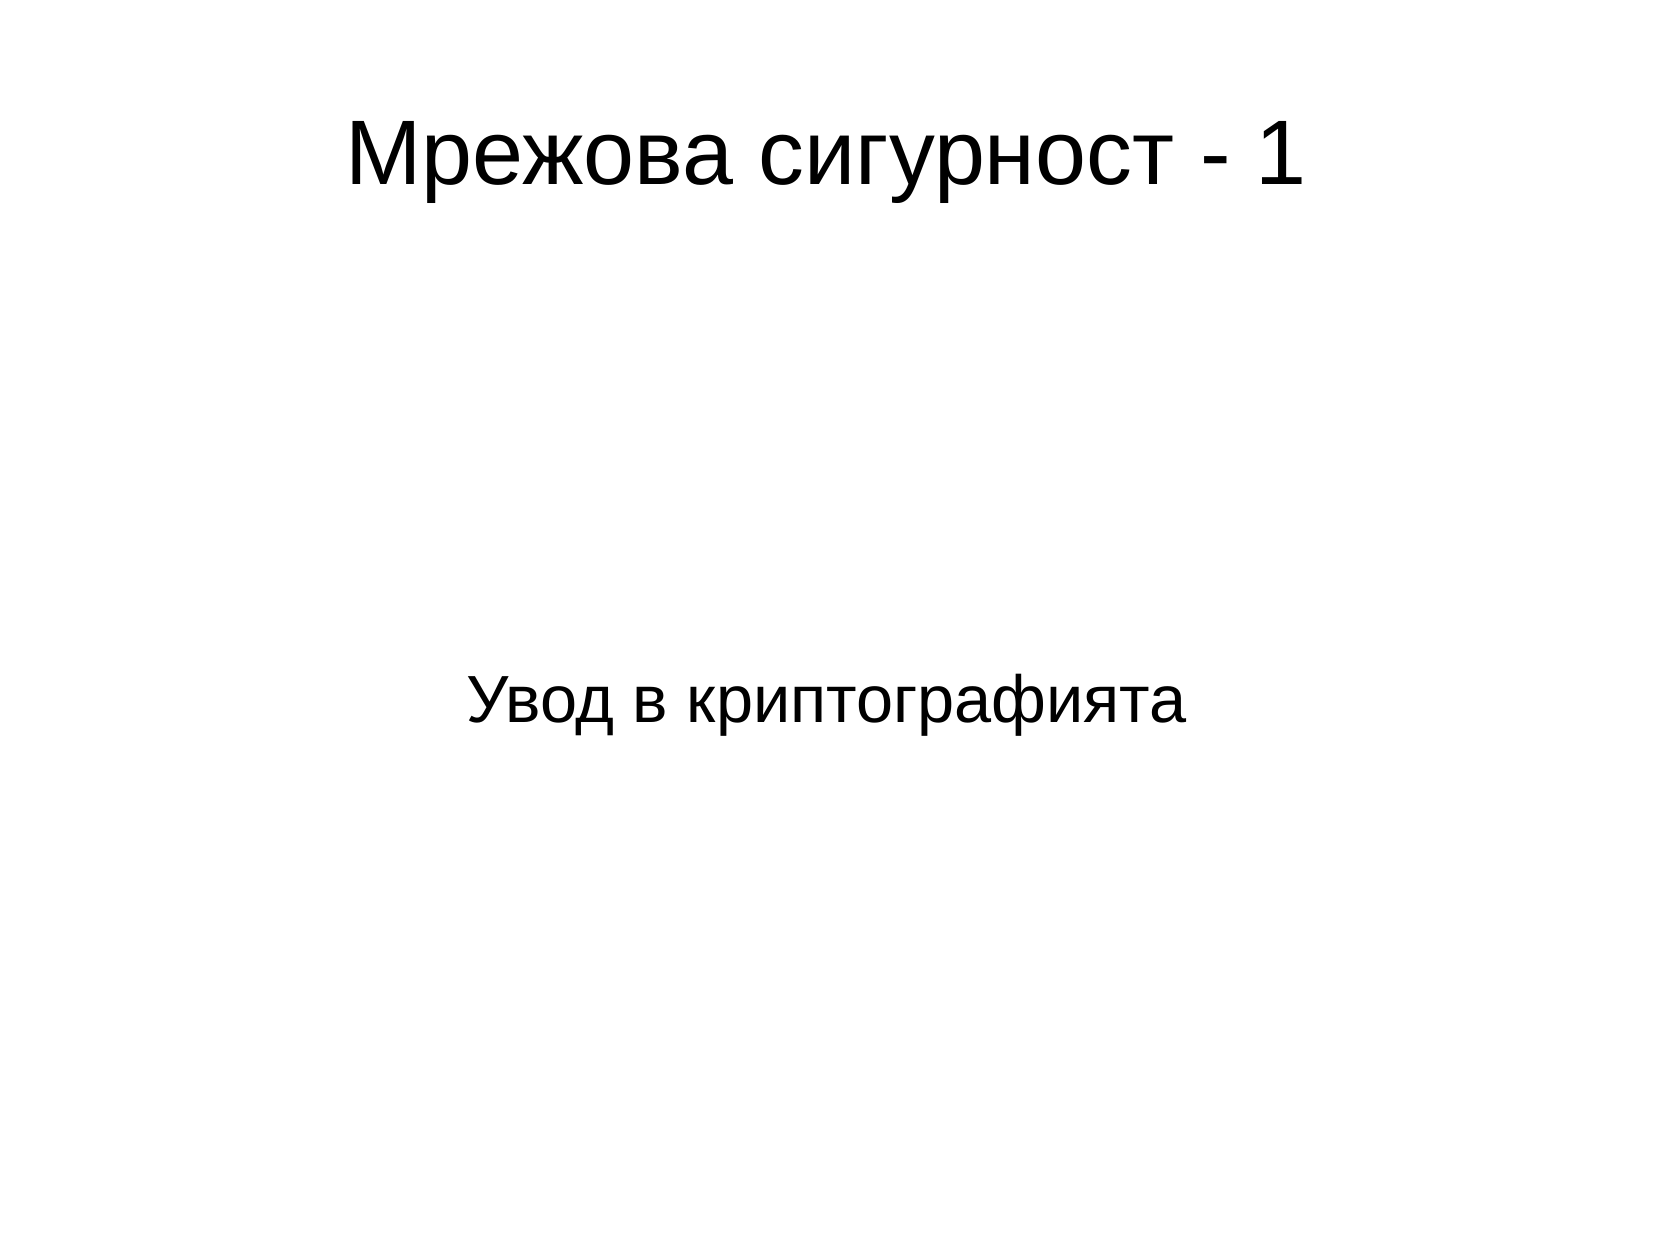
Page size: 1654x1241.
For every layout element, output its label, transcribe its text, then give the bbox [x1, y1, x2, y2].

subtitle Увод в криптографията [82, 297, 1571, 1102]
title Мрежова сигурност - 1 [82, 56, 1571, 250]
